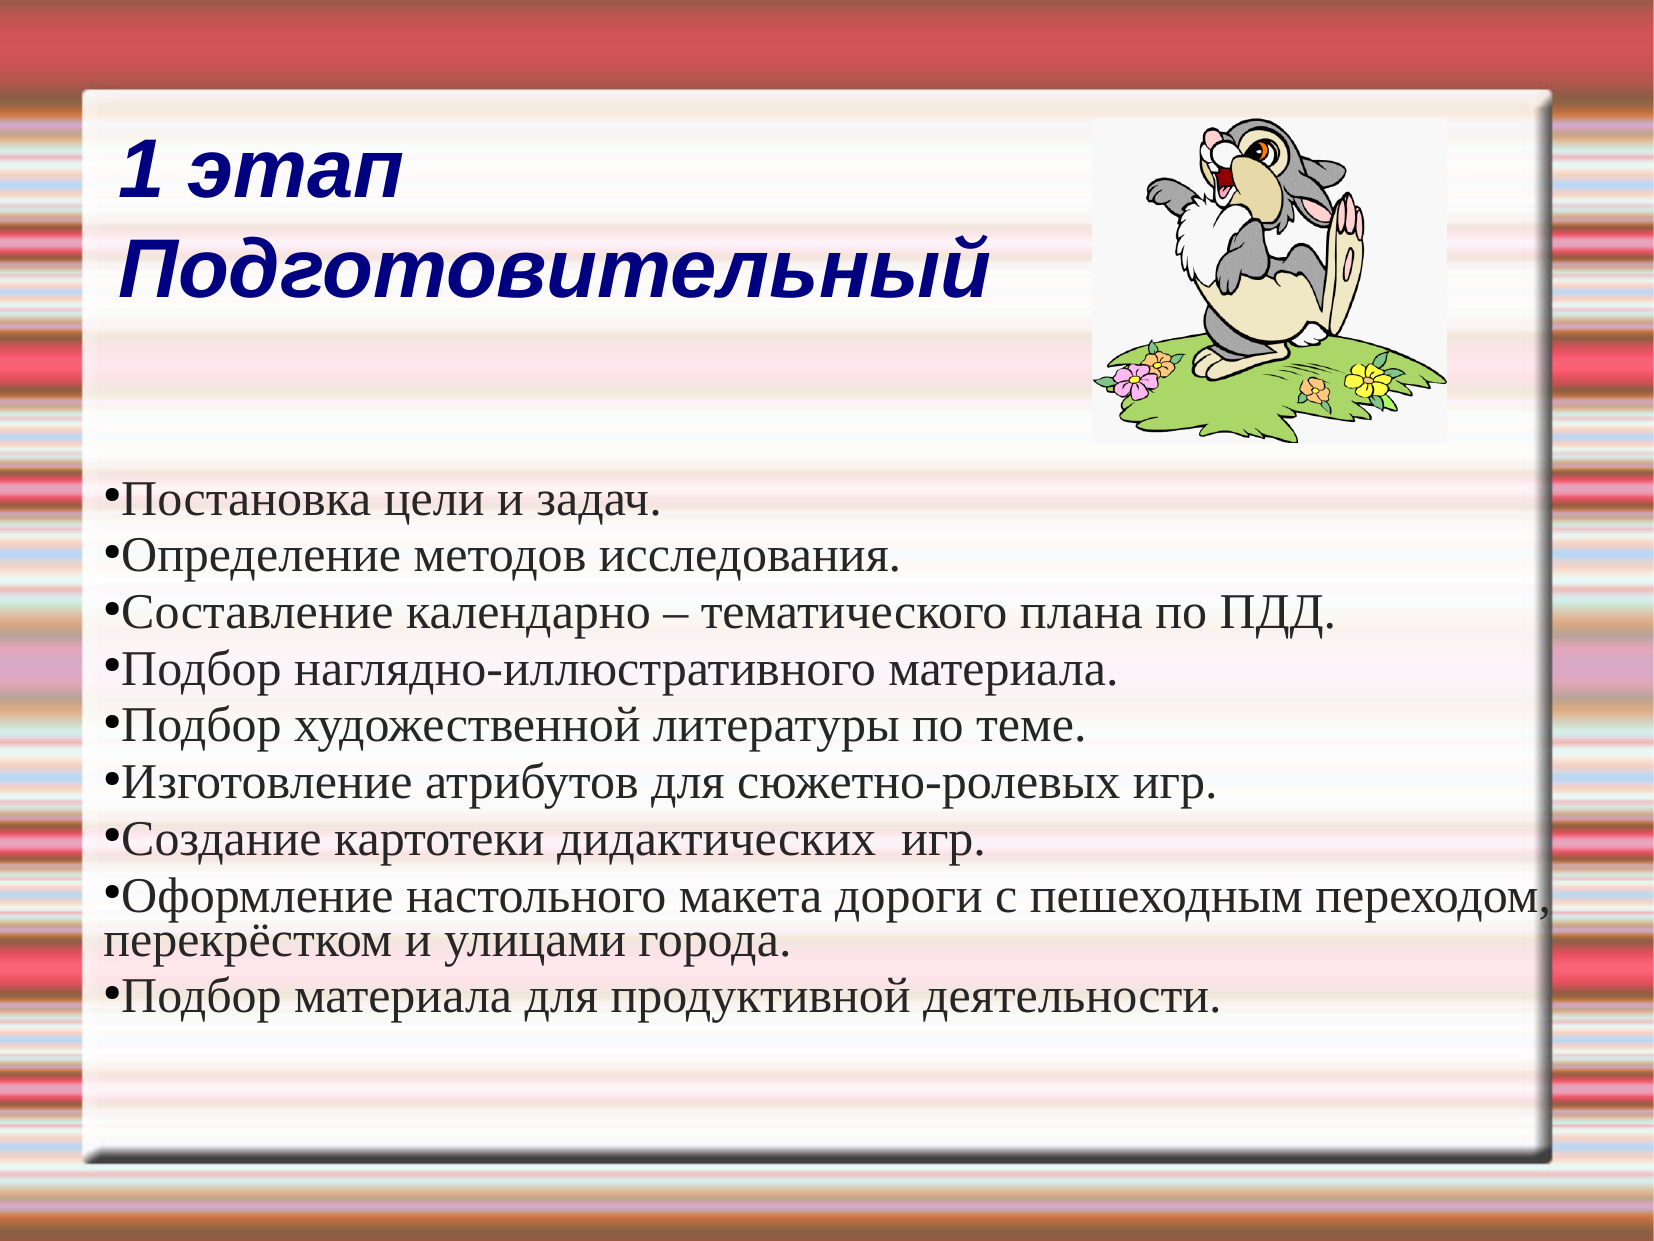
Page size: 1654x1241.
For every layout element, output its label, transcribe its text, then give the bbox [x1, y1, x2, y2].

text_box Постановка цели и задач. Определение методов исследования. Составление календарно – тематического плана по ПДД. Подбор наглядно-иллюстративного материала. Подбор художественной литературы по теме. Изготовление атрибутов для сюжетно-ролевых игр. Создание картотеки дидактических игр. Оформление настольного макета дороги с пешеходным переходом, перекрёстком и улицами города. Подбор материала для продуктивной деятельности. [88, 472, 1572, 1118]
text_box 1 этап Подготовительный [118, 113, 1152, 300]
picture [1092, 118, 1447, 443]
